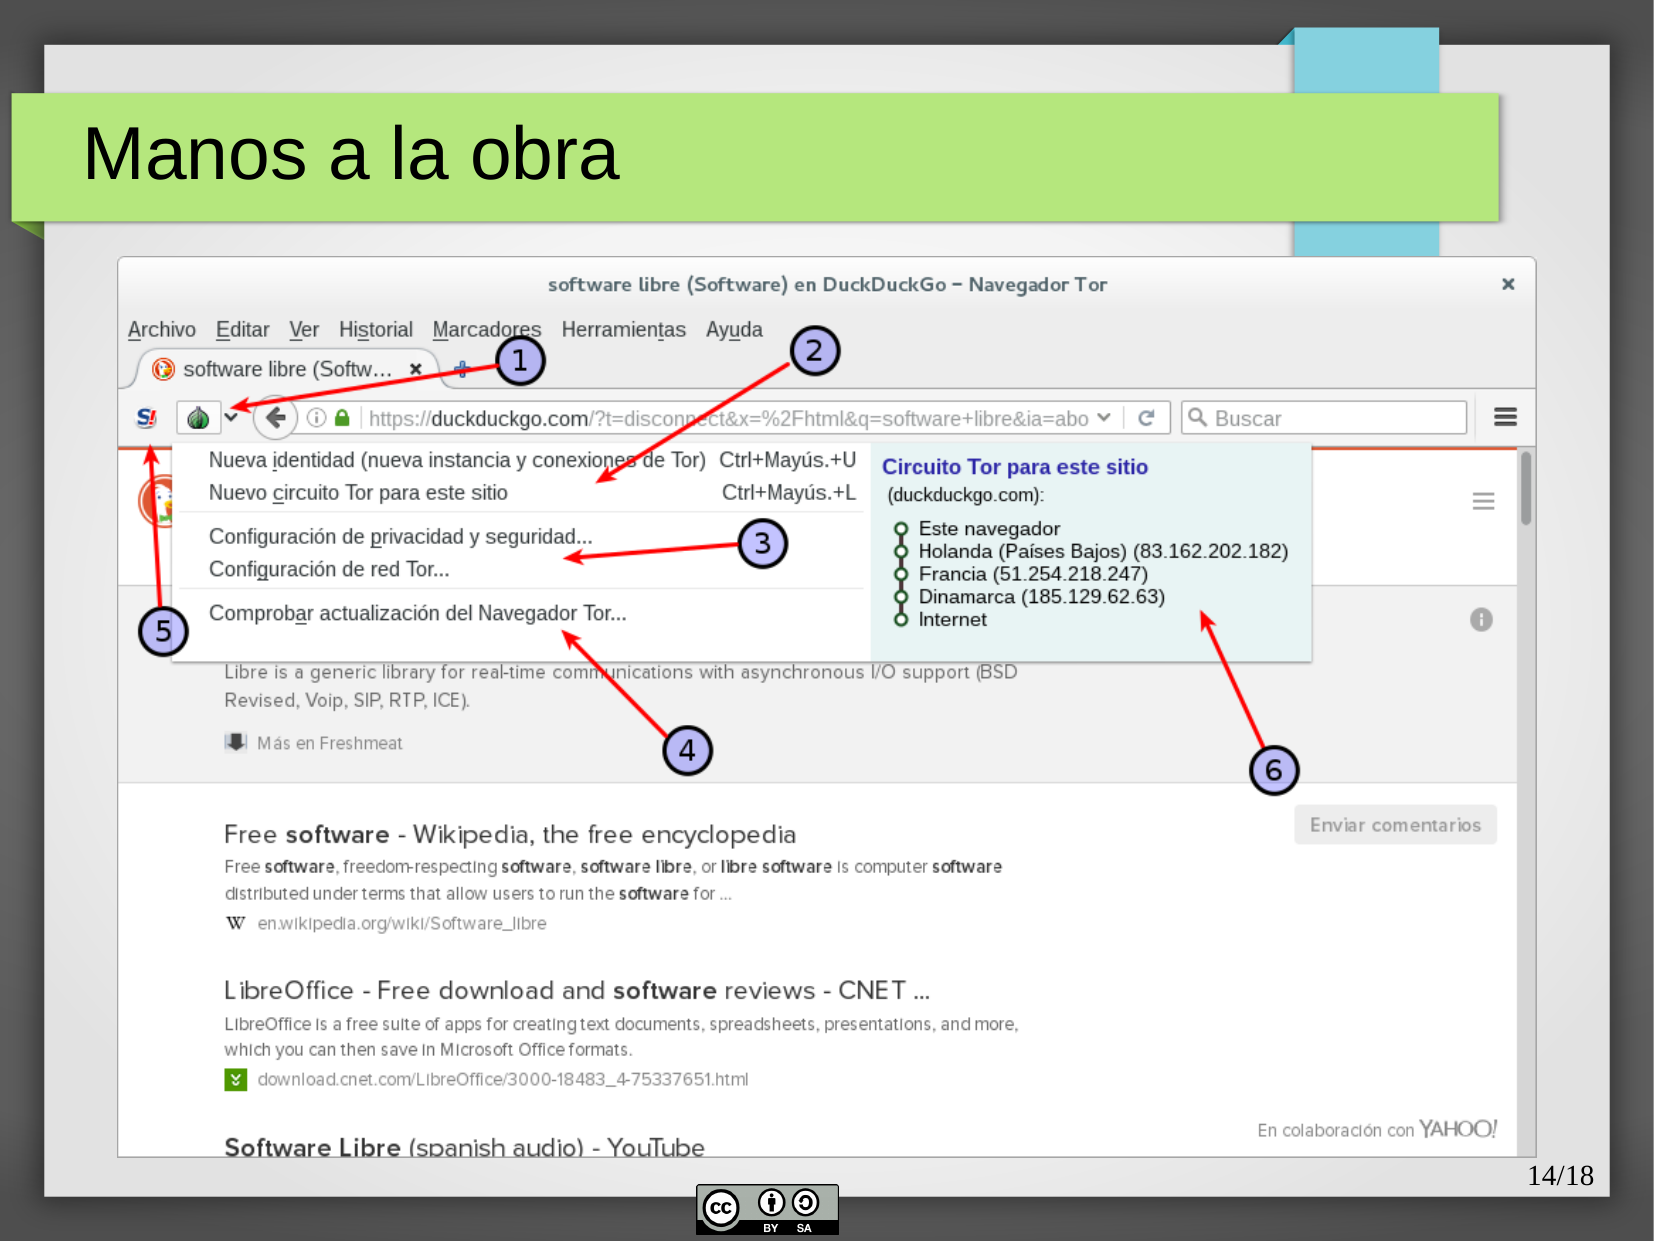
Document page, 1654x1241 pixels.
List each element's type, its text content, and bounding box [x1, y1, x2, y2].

title Manos a la obra [82, 94, 1264, 213]
picture [0, 0, 1654, 1241]
